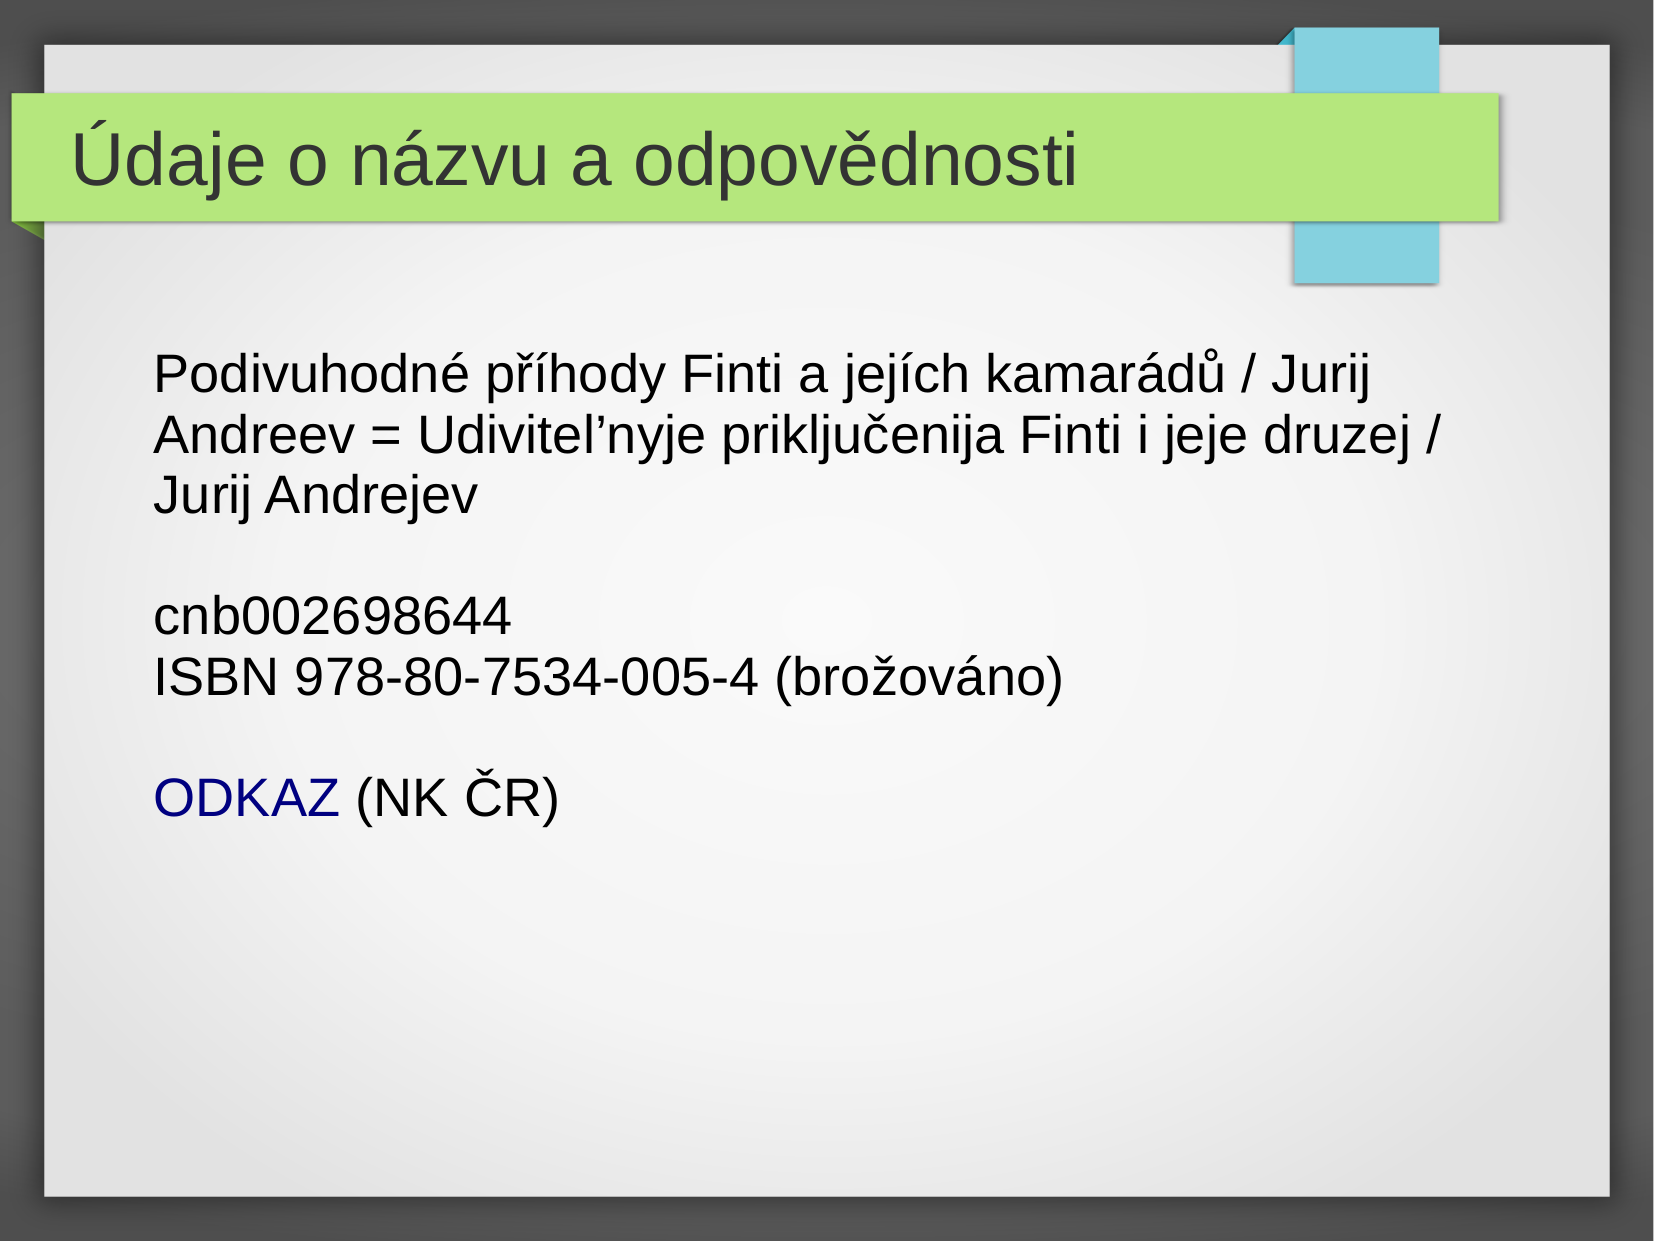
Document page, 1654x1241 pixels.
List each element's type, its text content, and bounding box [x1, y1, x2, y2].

picture [0, 0, 1654, 1241]
list Podivuhodné příhody Finti a jejích kamarádů / Jurij Andreev = Udivitel’nyje priključenija Finti i jeje druzej / Jurij Andrejev cnb002698644 ISBN 978-80-7534-005-4 (brožováno) ODKAZ (NK ČR) [82, 343, 1538, 1063]
title Údaje o názvu a odpovědnosti [70, 106, 1229, 213]
